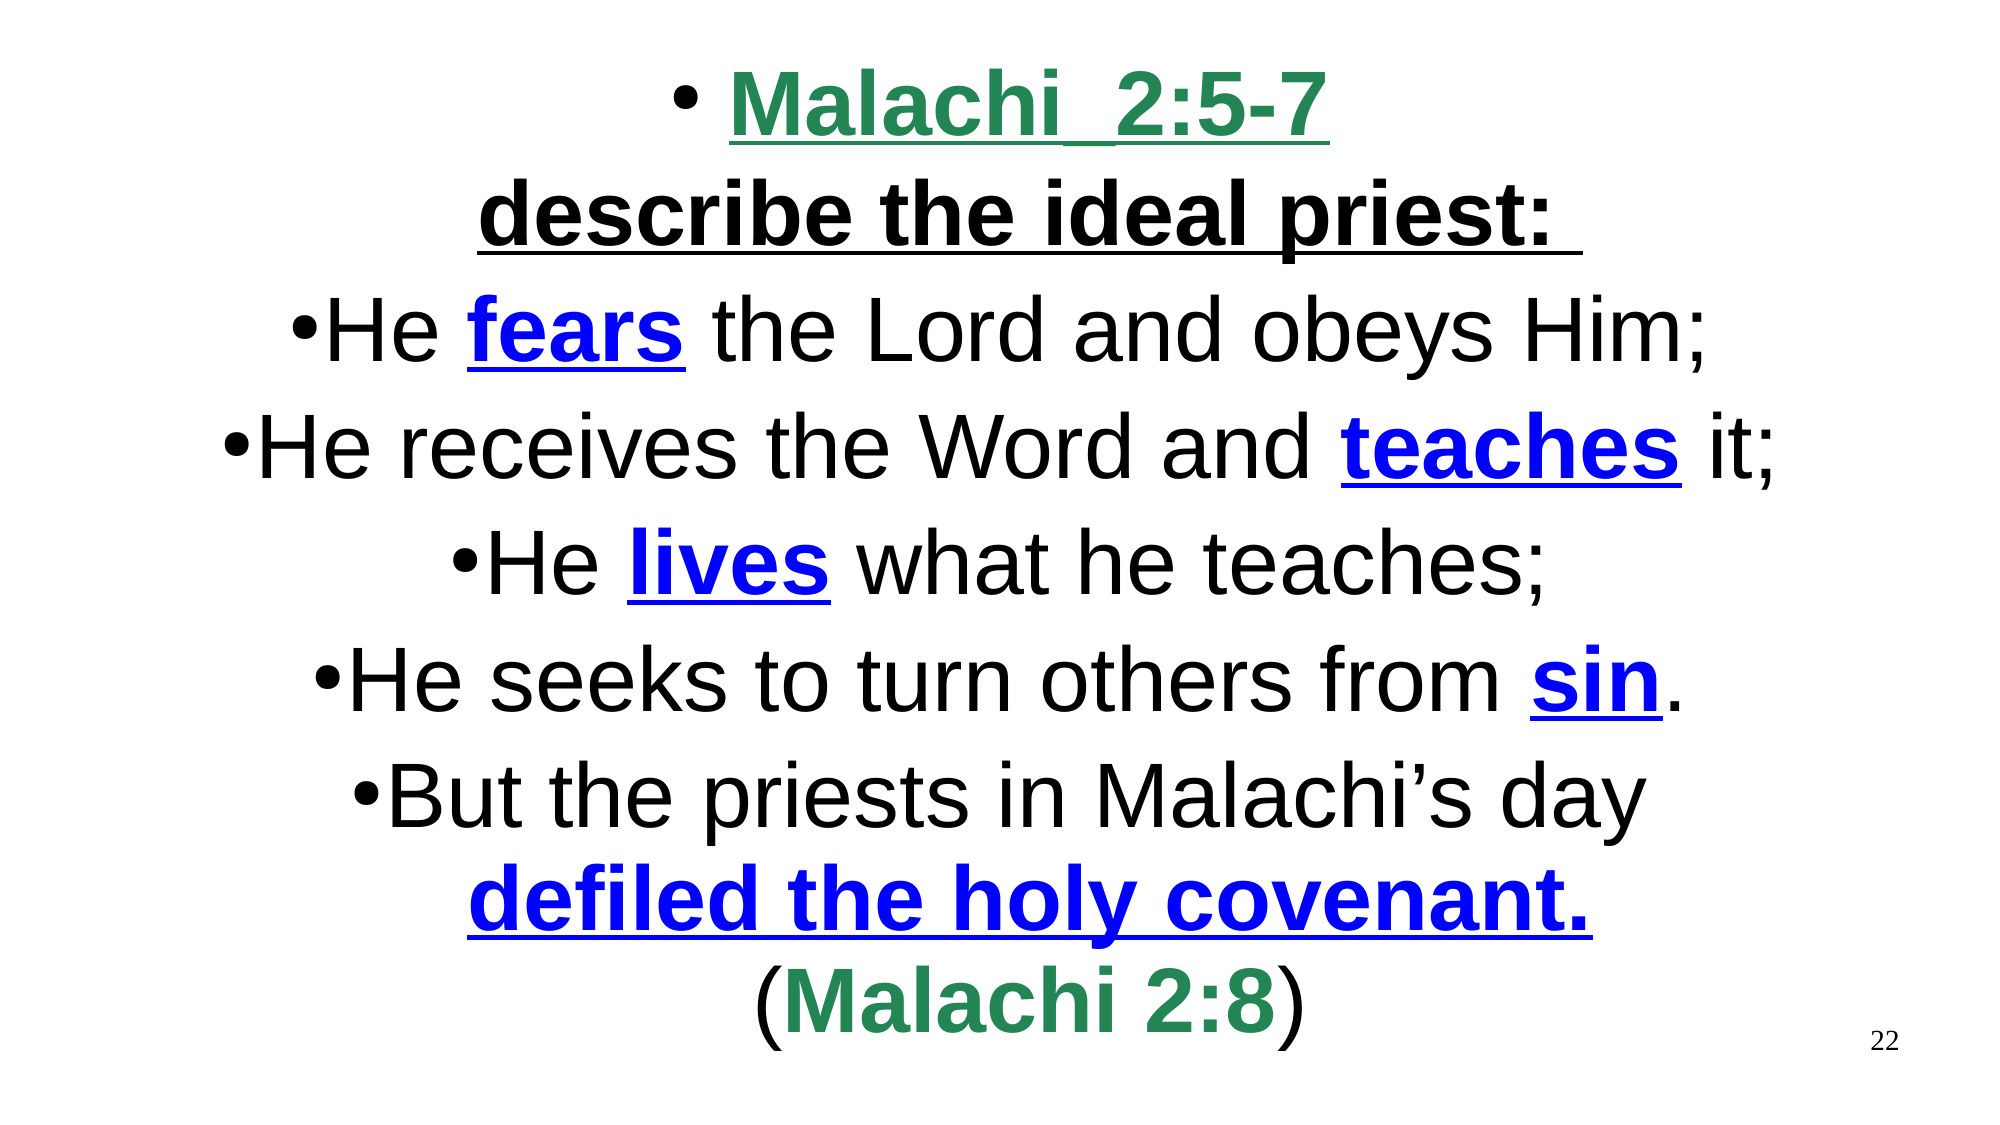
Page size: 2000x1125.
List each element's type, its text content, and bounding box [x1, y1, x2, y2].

list Malachi_2:5-7 describe the ideal priest: He fears the Lord and obeys Him; He receives the Word and teaches it; He lives what he teaches; He seeks to turn others from sin. But the priests in Malachi’s day defiled the holy covenant. (Malachi 2:8) [37, 37, 1988, 1088]
